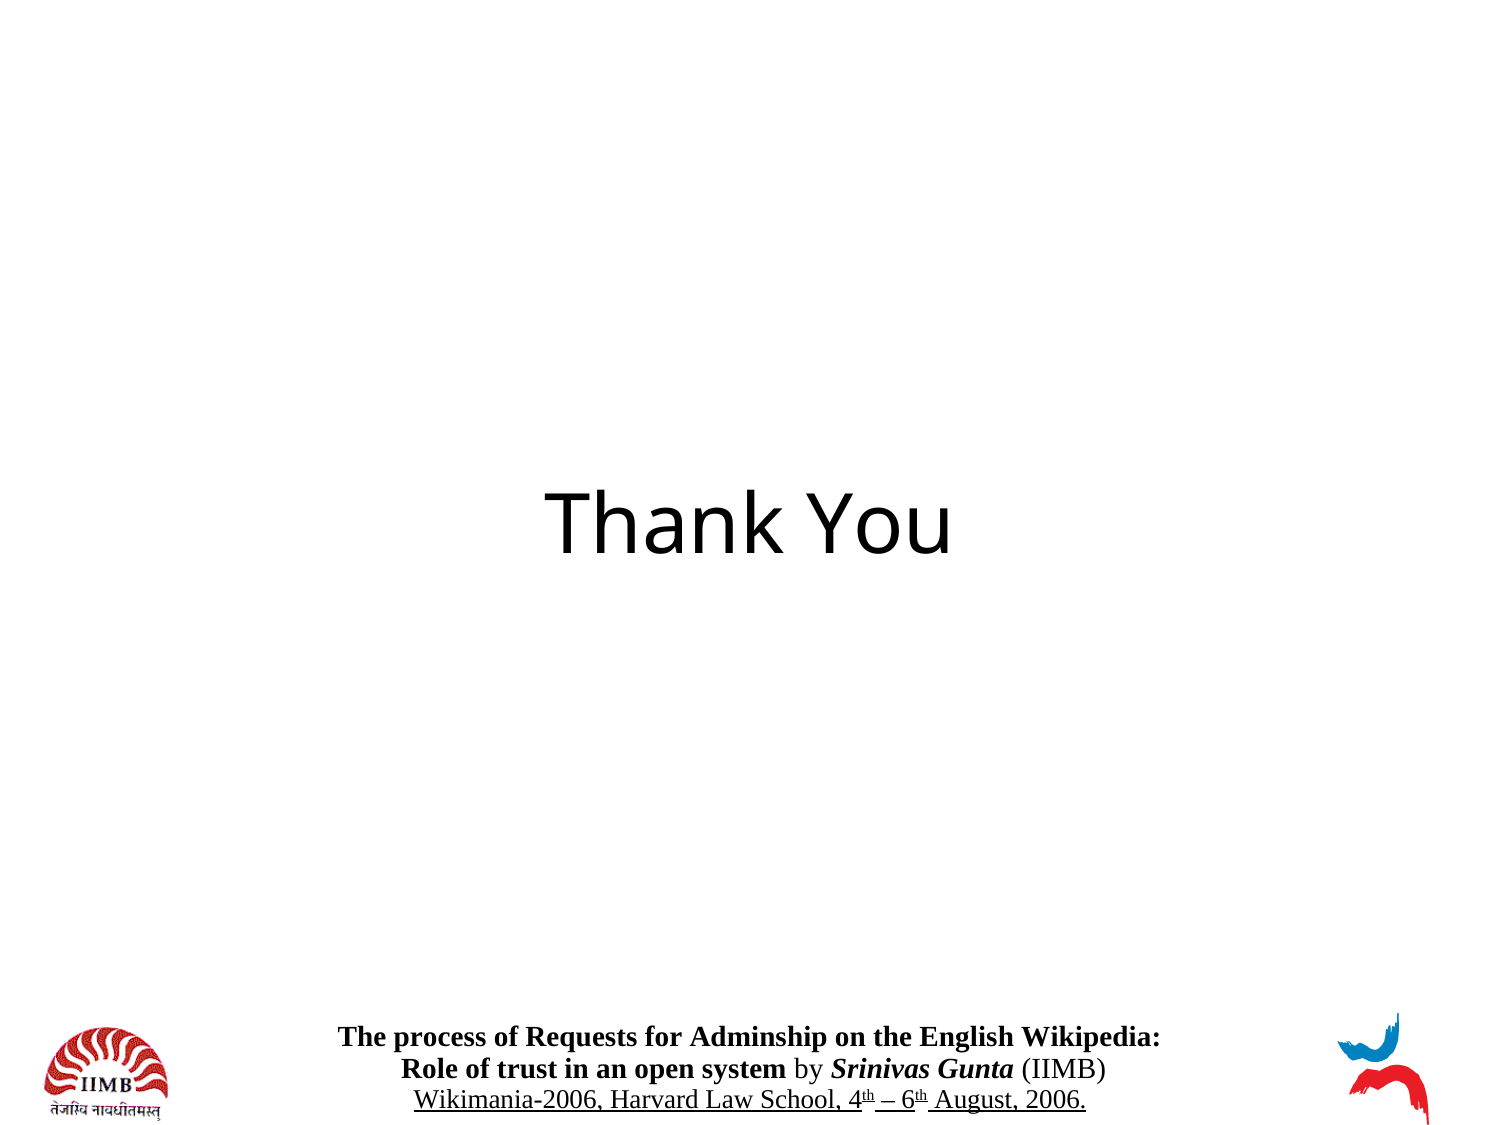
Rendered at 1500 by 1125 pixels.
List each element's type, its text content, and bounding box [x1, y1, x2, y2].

picture [1337, 1012, 1431, 1125]
text_box Thank You [375, 457, 1126, 587]
